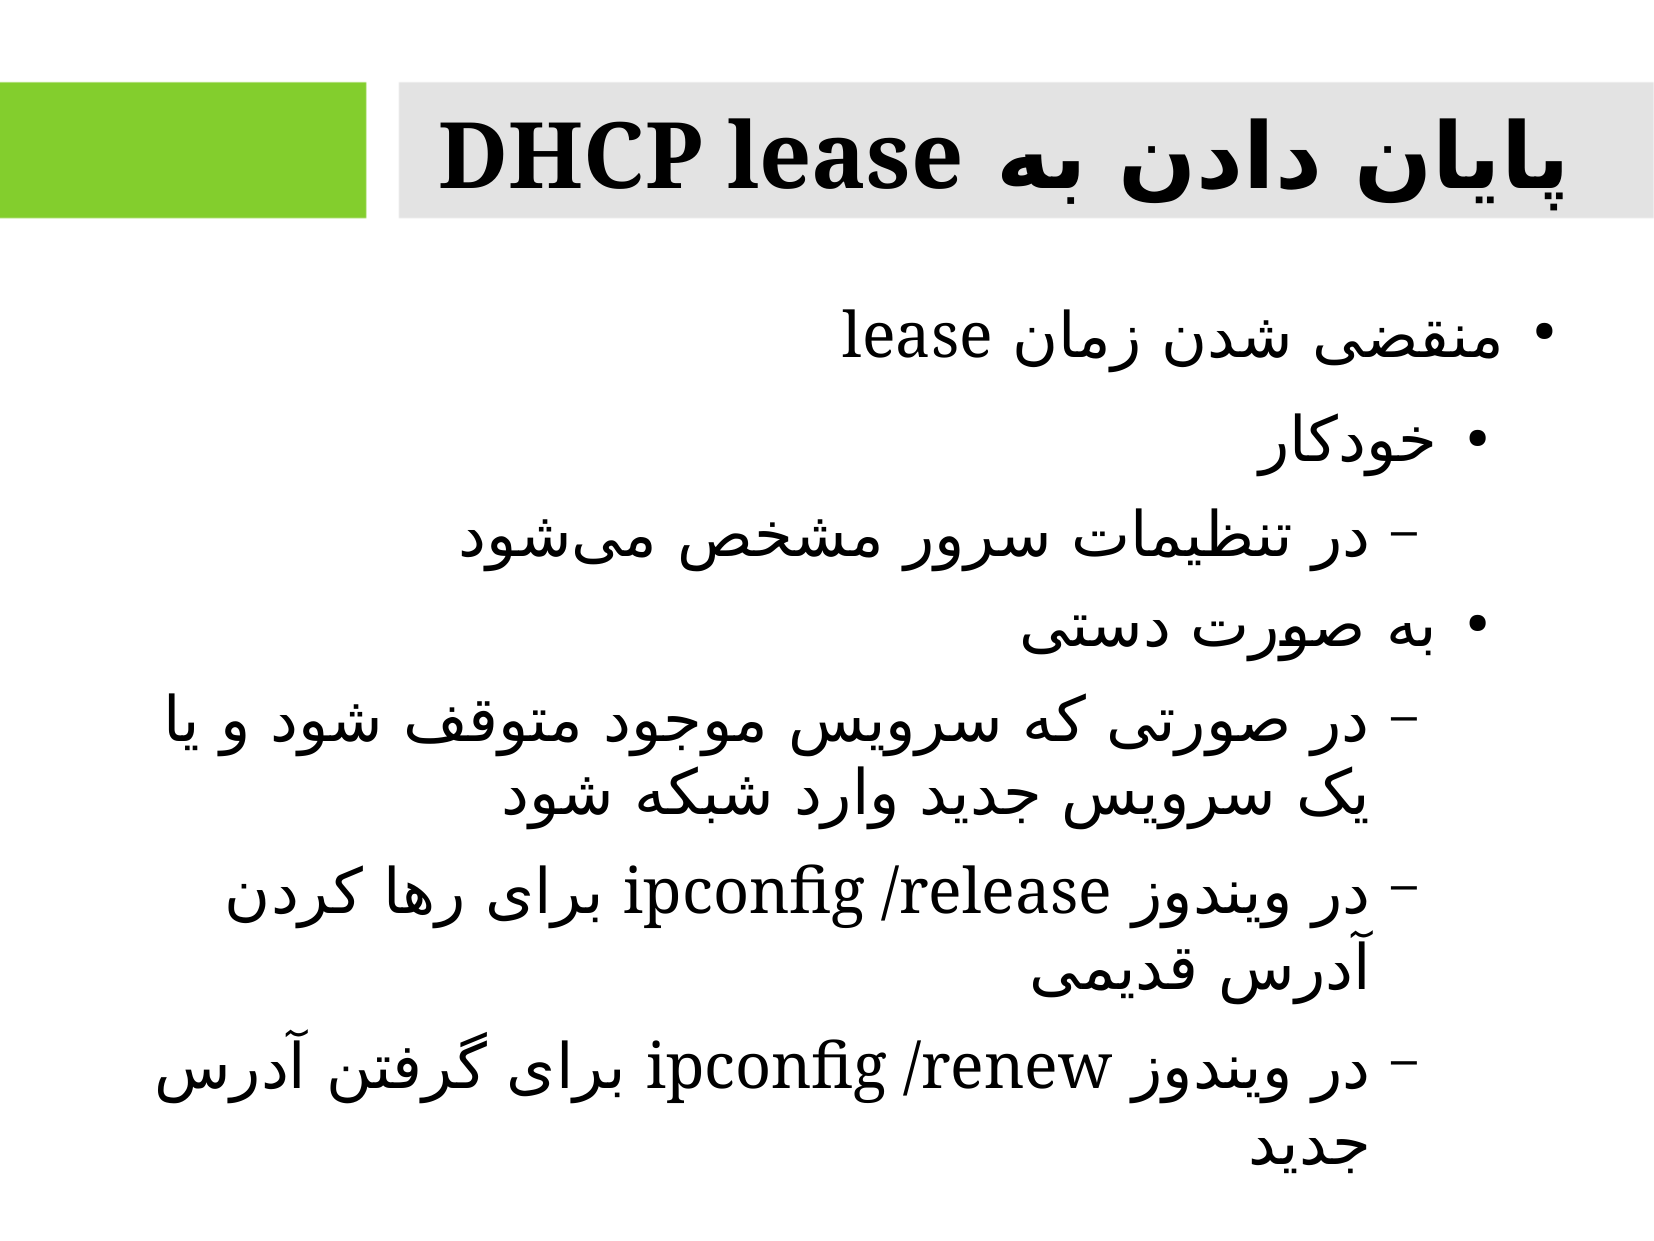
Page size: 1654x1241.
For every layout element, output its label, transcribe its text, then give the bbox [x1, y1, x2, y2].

title پایان دادن به DHCP lease [82, 49, 1571, 257]
list منقضی شدن زمان lease خودکار در تنظیمات سرور مشخص می‌شود به صورت دستی در صورتی که سرویس موجود متوقف شود و یا یک سرویس جدید وارد شبکه شود در ویندوز ipconfig /release برای رها کردن آدرس قدیمی در ویندوز ipconfig /renew برای گرفتن آدرس جدید [82, 290, 1571, 1182]
picture [0, 0, 1654, 1241]
